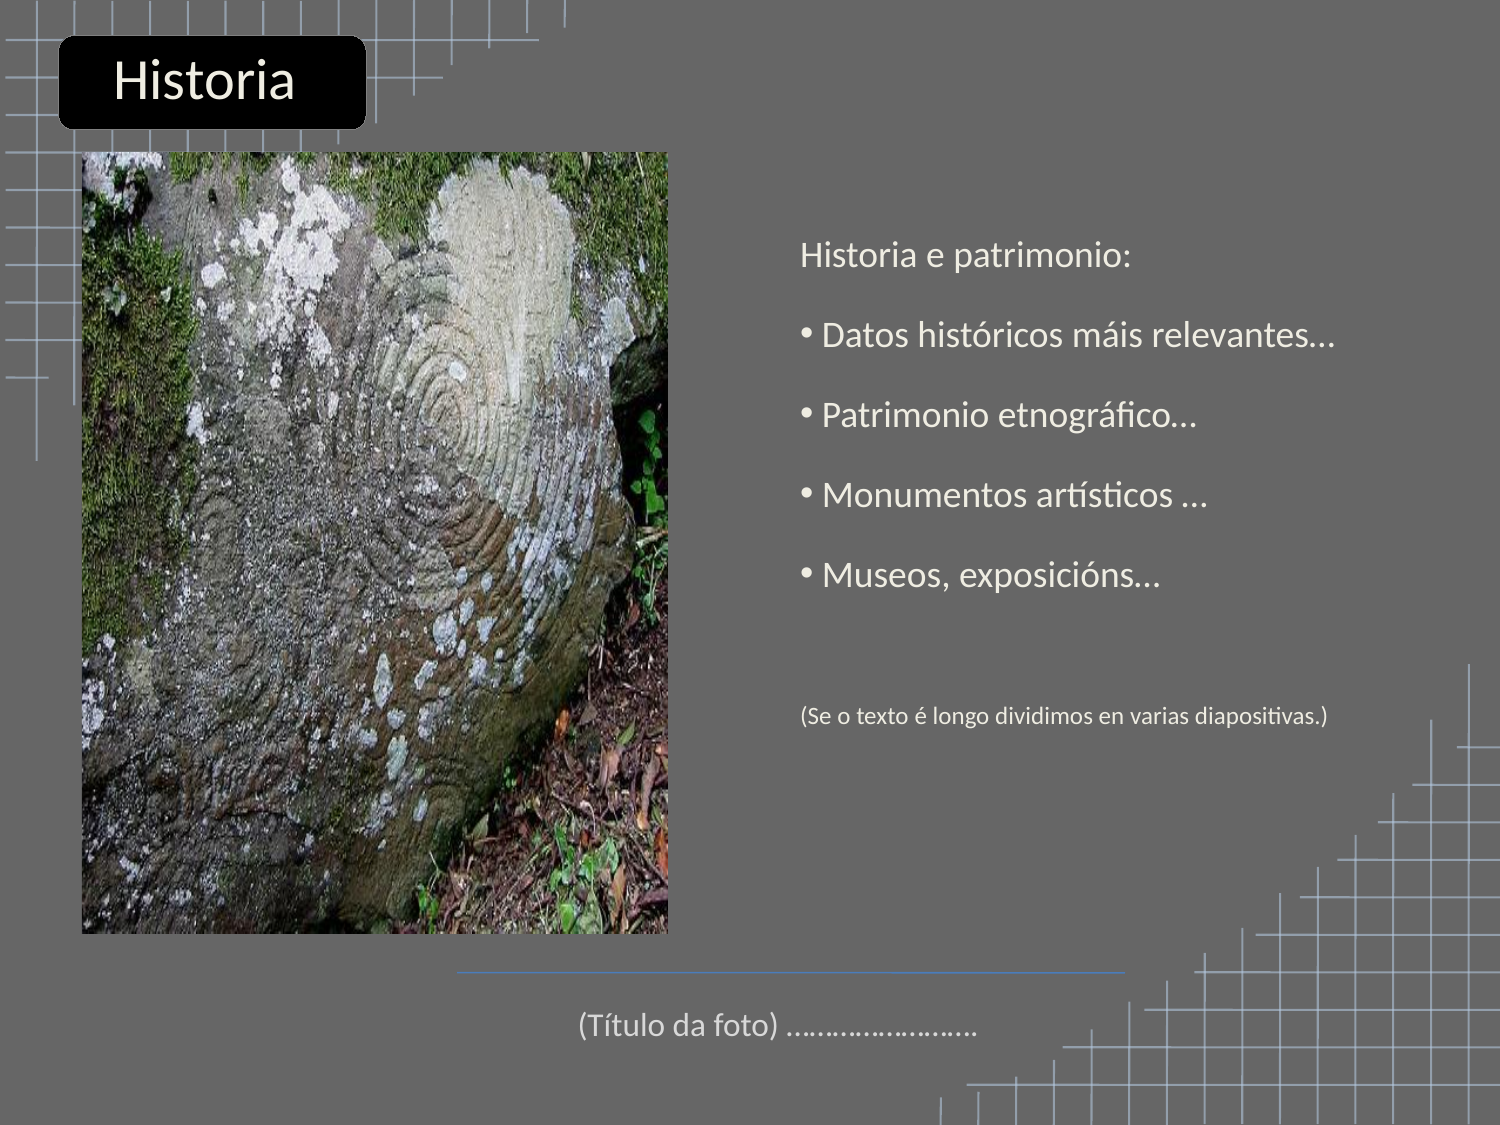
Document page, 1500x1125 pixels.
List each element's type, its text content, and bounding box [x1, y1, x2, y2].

text_box (Título da foto) ……………………. [562, 996, 996, 1052]
text_box Historia e patrimonio: Datos históricos máis relevantes… Patrimonio etnográfico… Monumentos artísticos … Museos, exposicións… (Se o texto é longo dividimos en varias diapositivas.) [785, 222, 1442, 814]
text_box [69, 35, 367, 130]
text_box [81, 152, 668, 934]
title Historia [58, 23, 352, 129]
